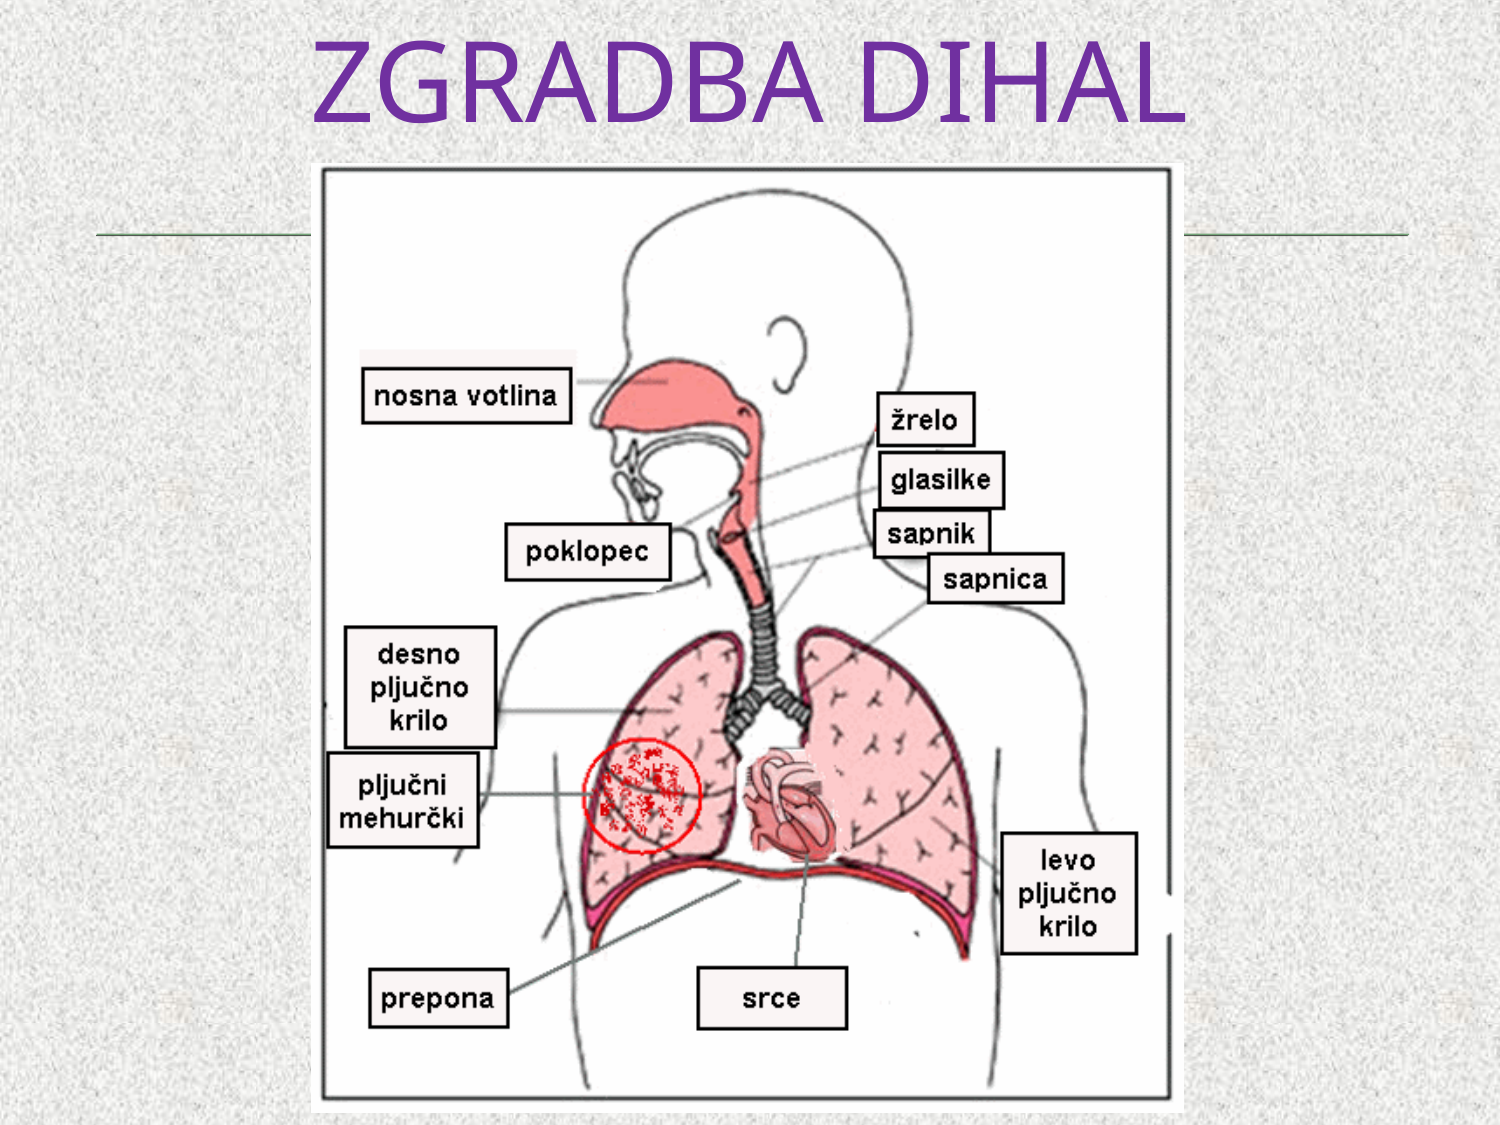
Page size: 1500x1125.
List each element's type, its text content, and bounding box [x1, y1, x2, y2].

title ZGRADBA DIHAL [70, 0, 1421, 153]
picture [0, 0, 1500, 1125]
